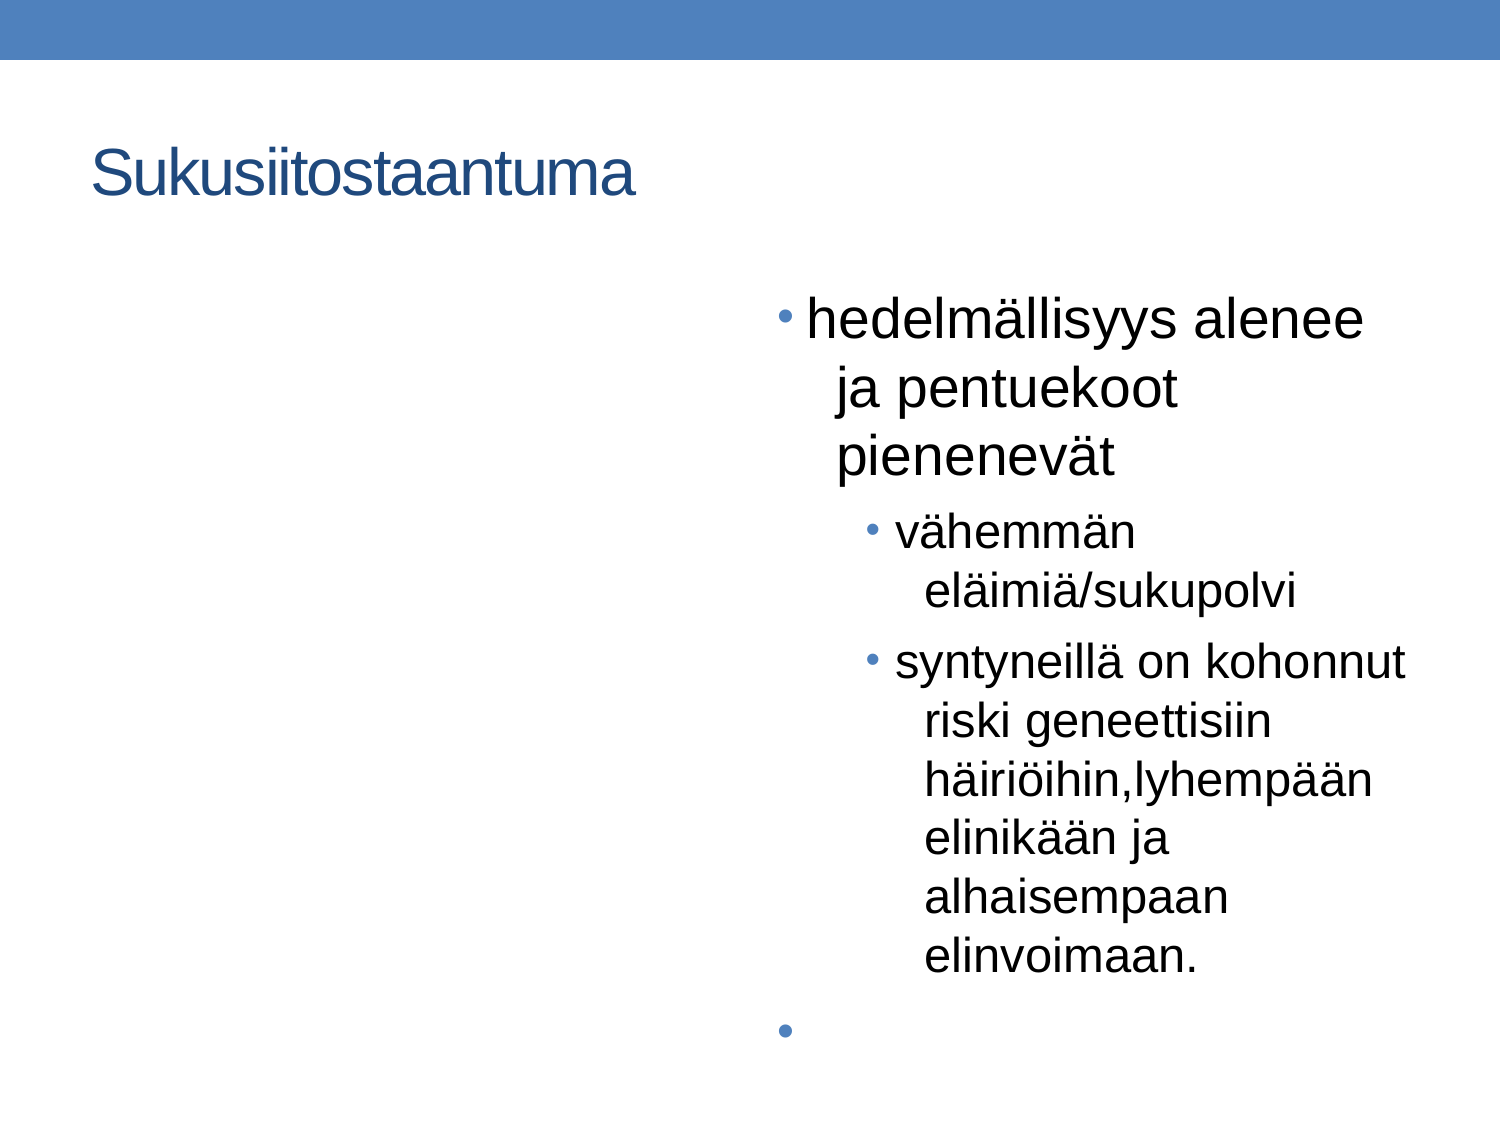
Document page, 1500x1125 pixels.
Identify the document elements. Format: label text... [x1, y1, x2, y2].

title Sukusiitostaantuma [75, 87, 1426, 251]
list hedelmällisyys alenee ja pentuekoot pienenevät vähemmän eläimiä/sukupolvi syntyneillä on kohonnut riski geneettisiin häiriöihin,lyhempään elinikään ja alhaisempaan elinvoimaan. [762, 274, 1426, 1049]
